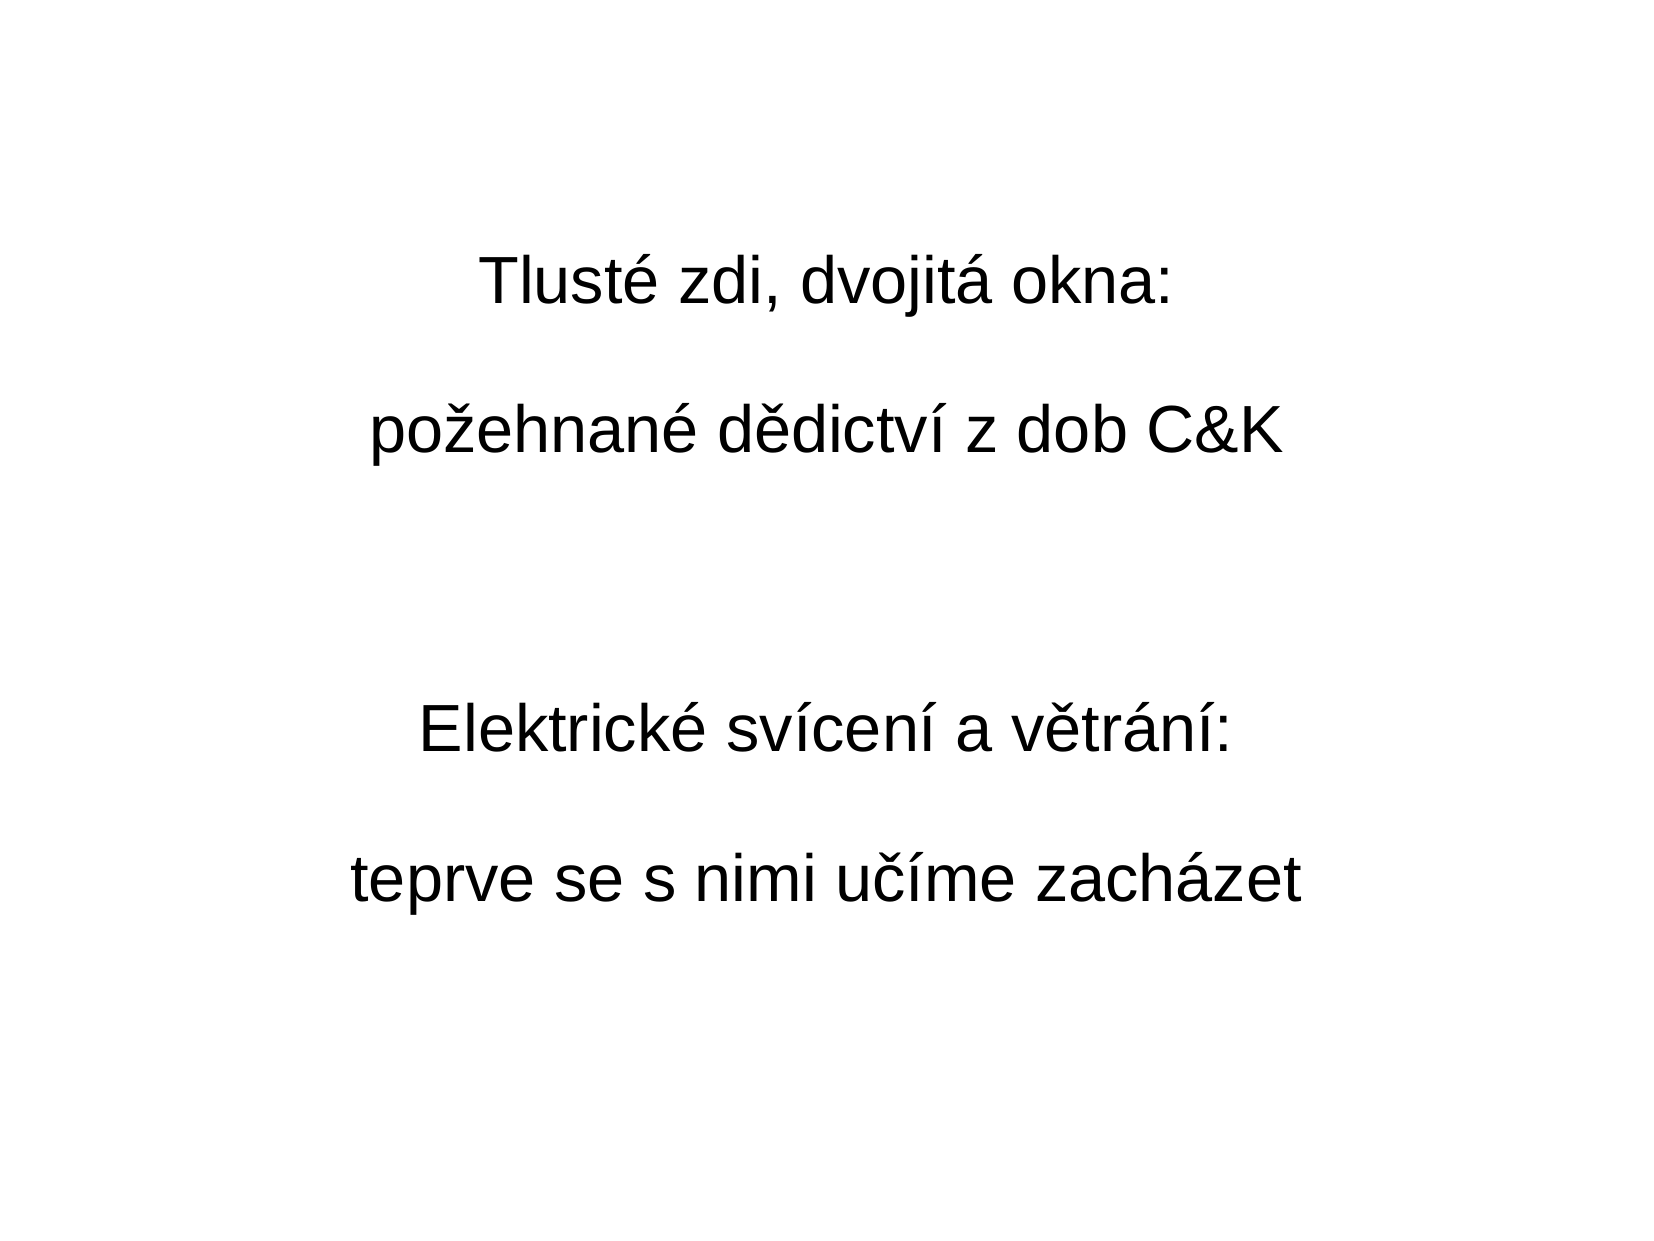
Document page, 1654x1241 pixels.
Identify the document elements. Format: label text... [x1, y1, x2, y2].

subtitle Tlusté zdi, dvojitá okna: požehnané dědictví z dob C&K Elektrické svícení a větrání: teprve se s nimi učíme zacházet [82, 56, 1571, 1102]
